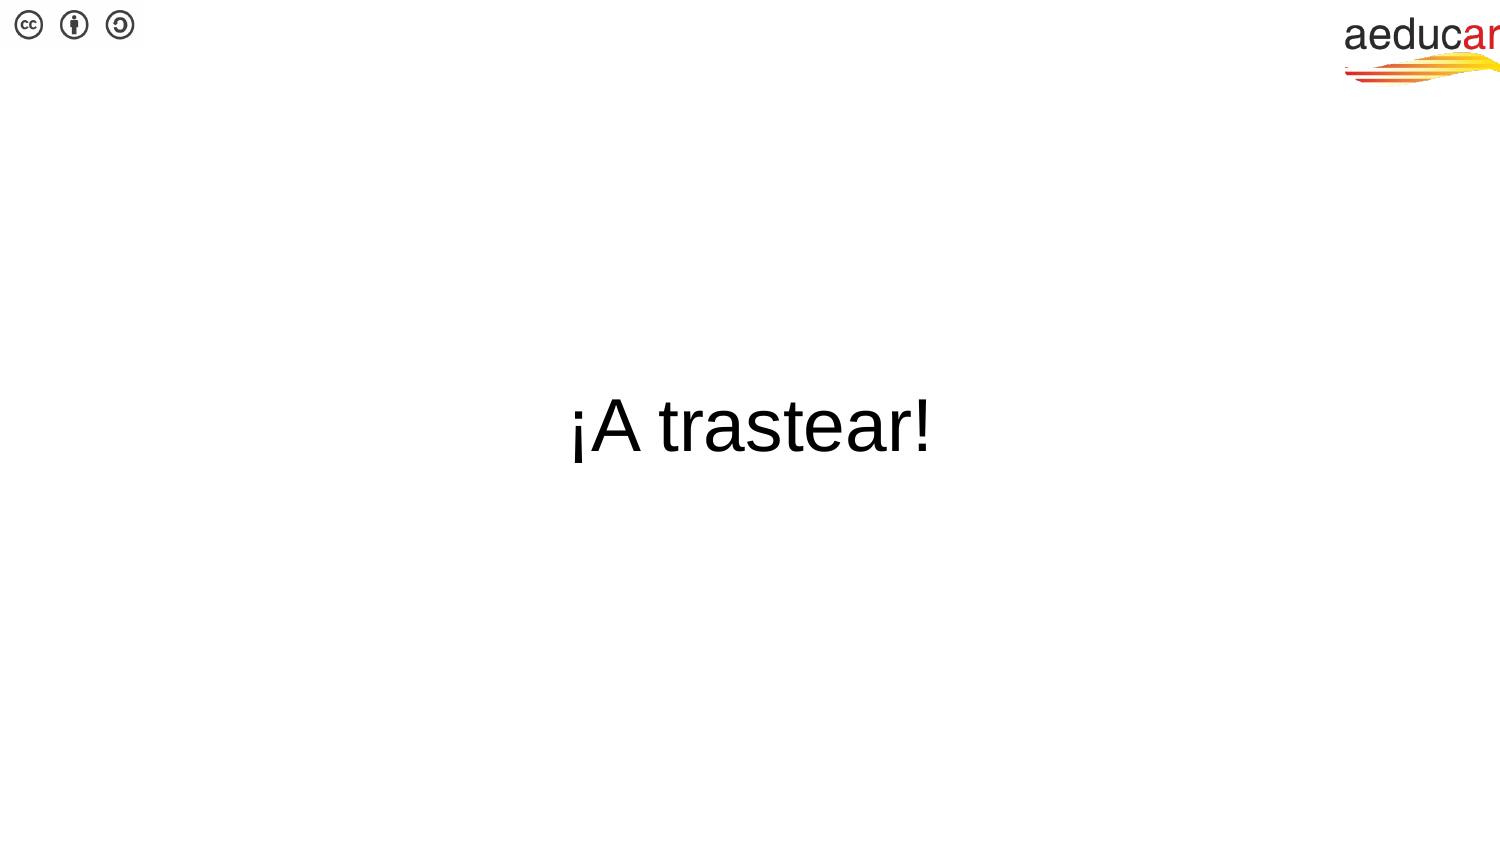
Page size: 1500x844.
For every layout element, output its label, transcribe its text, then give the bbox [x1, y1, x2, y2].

picture [0, 0, 146, 48]
picture [1344, 0, 1500, 104]
title ¡A trastear! [51, 352, 1449, 491]
